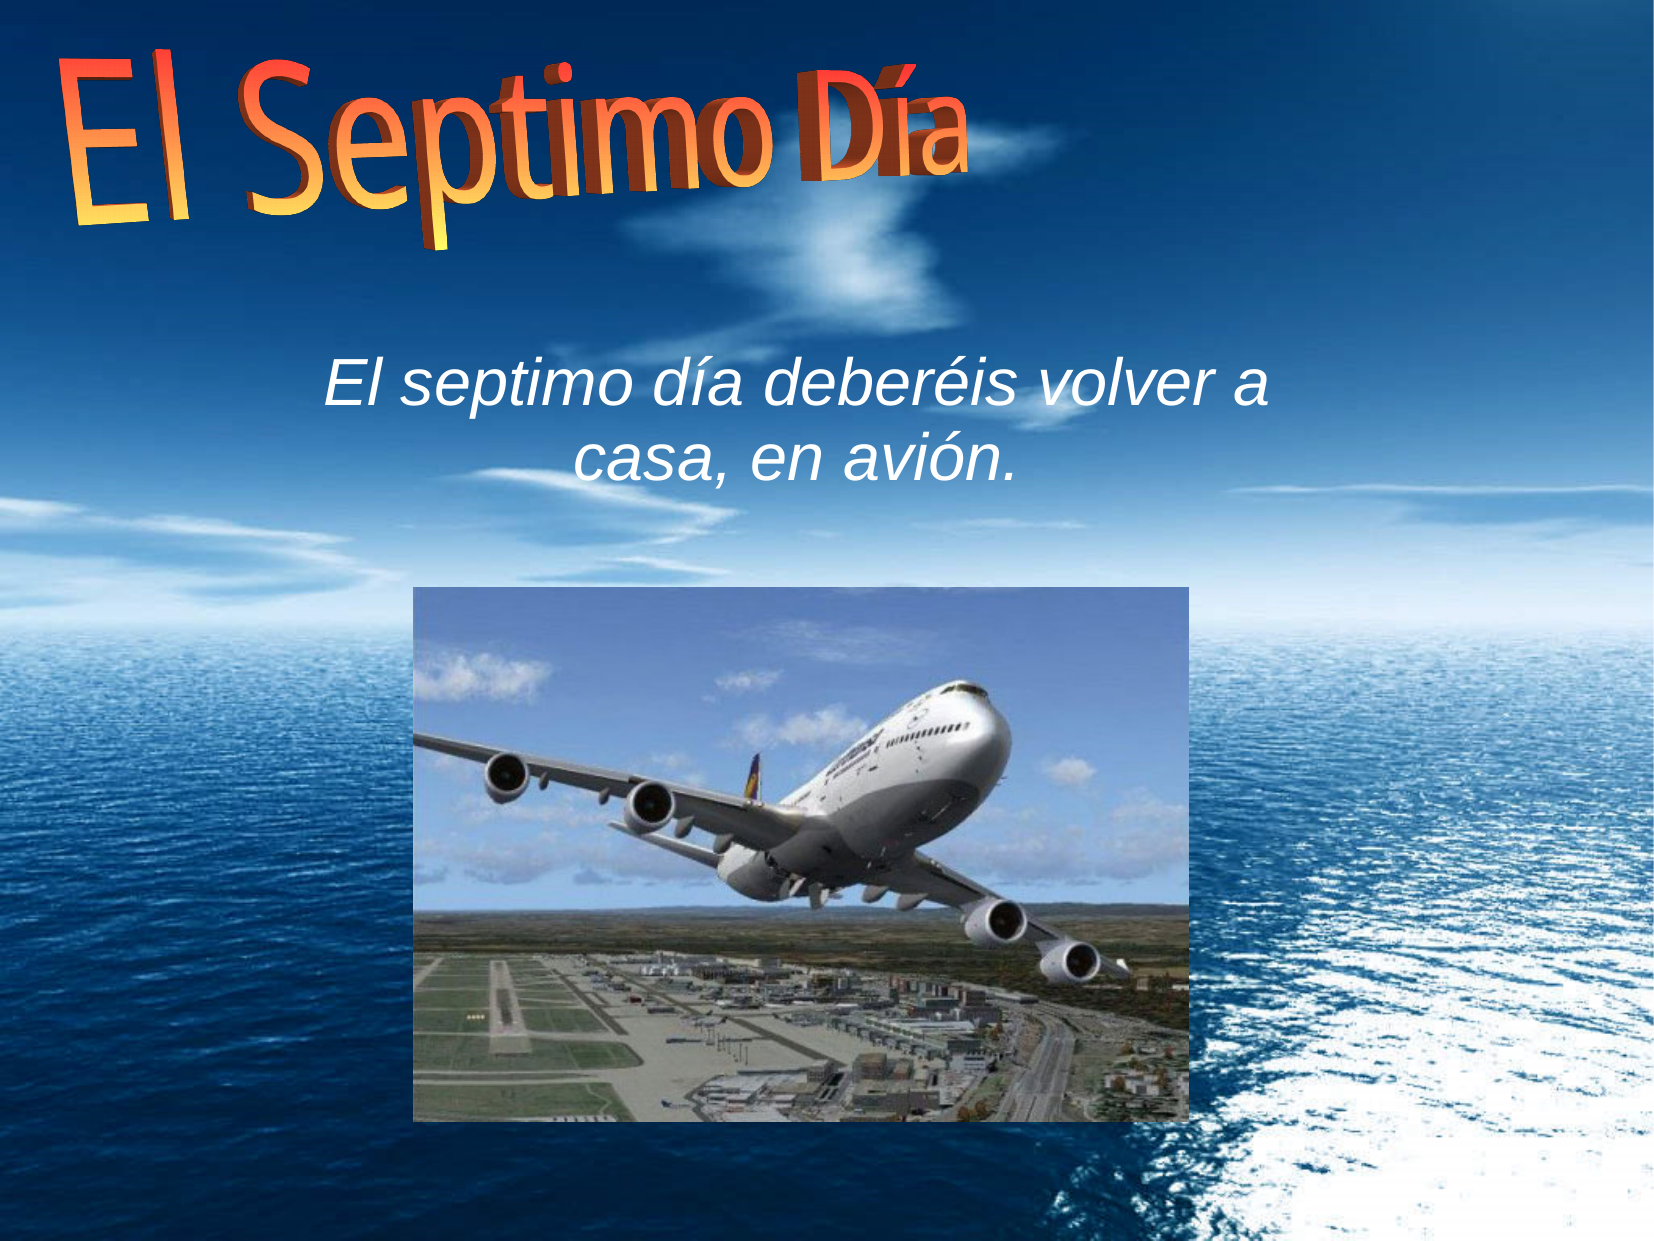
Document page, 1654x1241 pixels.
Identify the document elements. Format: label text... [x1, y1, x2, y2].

picture [0, 0, 1654, 1241]
text_box El septimo día deberéis volver a casa, en avión. [265, 337, 1329, 502]
